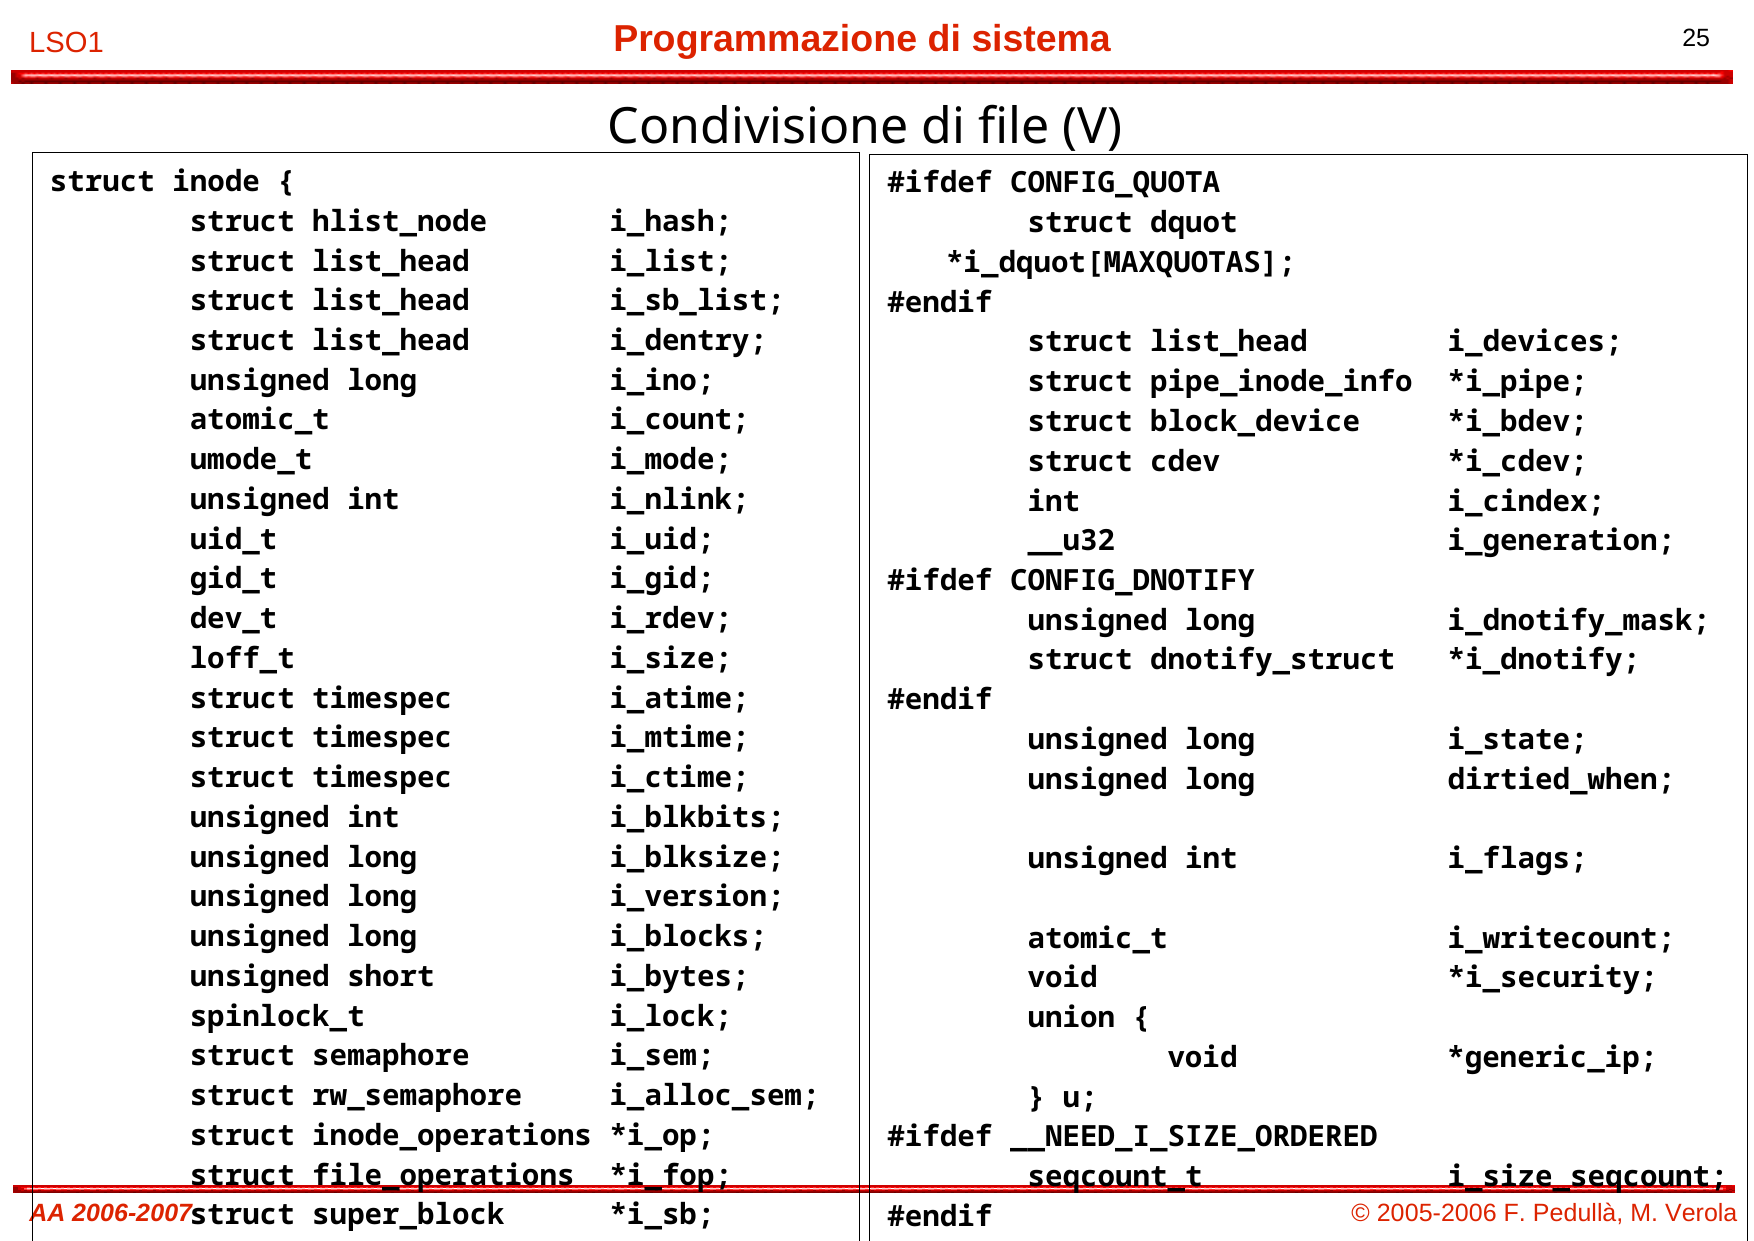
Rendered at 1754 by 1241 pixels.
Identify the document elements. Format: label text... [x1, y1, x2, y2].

picture [1621, 1185, 1735, 1193]
picture [33, 1185, 859, 1193]
list #ifdef CONFIG_QUOTA struct dquot *i_dquot[MAXQUOTAS]; #endif struct list_head i_devices; struct pipe_inode_info *i_pipe; struct block_device *i_bdev; struct cdev *i_cdev; int i_cindex; __u32 i_generation; #ifdef CONFIG_DNOTIFY unsigned long i_dnotify_mask; struct dnotify_struct *i_dnotify; #endif unsigned long i_state; unsigned long dirtied_when; unsigned int i_flags; atomic_t i_writecount; void *i_security; union { void *generic_ip; } u; #ifdef __NEED_I_SIZE_ORDERED seqcount_t i_size_seqcount; #endif }; // file: /usr/src/kernels/.../include/linux/fs.h [869, 154, 1748, 1175]
title Condivisione di file (V) [481, 78, 1250, 174]
picture [13, 1185, 32, 1193]
picture [870, 1185, 1074, 1193]
picture [860, 1185, 869, 1193]
list struct inode { struct hlist_node i_hash; struct list_head i_list; struct list_head i_sb_list; struct list_head i_dentry; unsigned long i_ino; atomic_t i_count; umode_t i_mode; unsigned int i_nlink; uid_t i_uid; gid_t i_gid; dev_t i_rdev; loff_t i_size; struct timespec i_atime; struct timespec i_mtime; struct timespec i_ctime; unsigned int i_blkbits; unsigned long i_blksize; unsigned long i_version; unsigned long i_blocks; unsigned short i_bytes; spinlock_t i_lock; struct semaphore i_sem; struct rw_semaphore i_alloc_sem; struct inode_operations *i_op; struct file_operations *i_fop; struct super_block *i_sb; struct file_lock *i_flock; struct address_space *i_mapping; struct address_space i_data; [32, 152, 860, 1173]
picture [1078, 1185, 1617, 1193]
picture [11, 70, 1733, 84]
